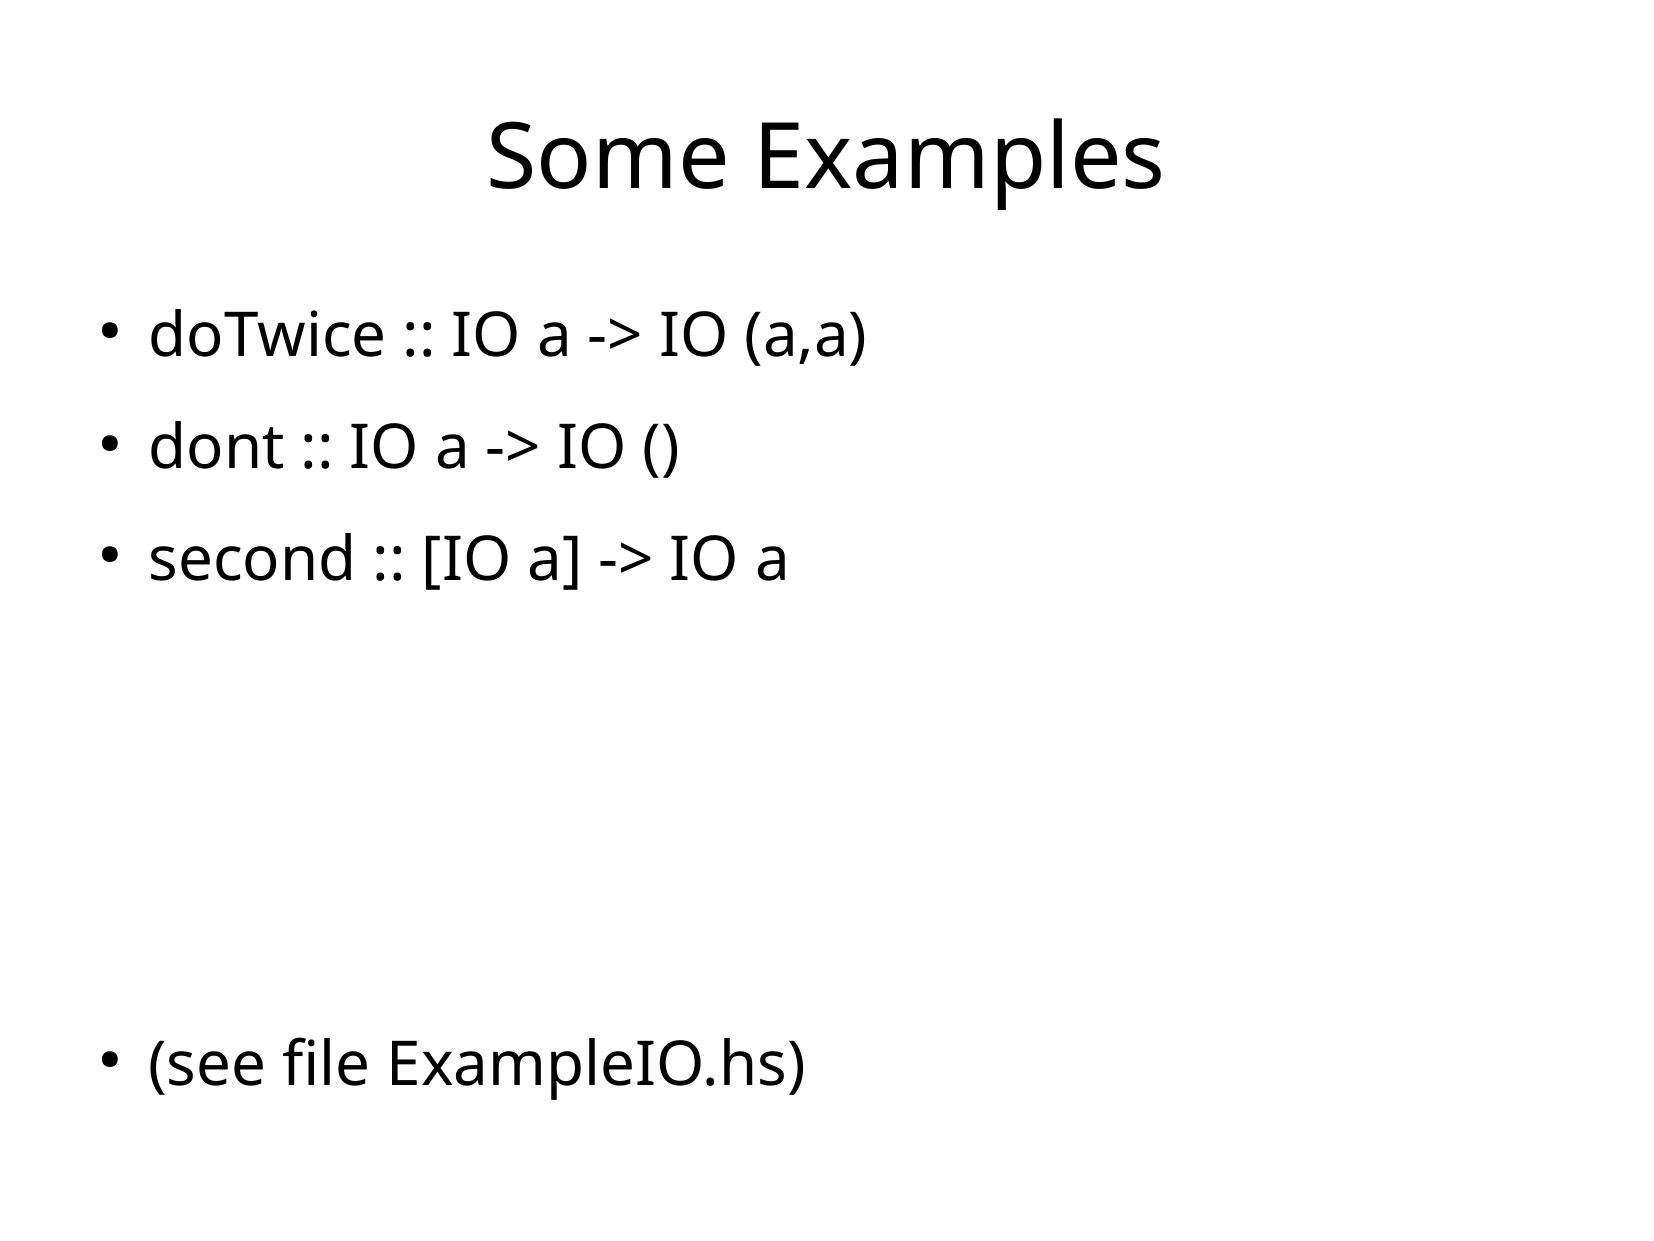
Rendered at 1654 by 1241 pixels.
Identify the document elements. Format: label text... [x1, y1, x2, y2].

title Some Examples [82, 49, 1571, 257]
list doTwice :: IO a -> IO (a,a) dont :: IO a -> IO () second :: [IO a] -> IO a (see file ExampleIO.hs) [82, 290, 1571, 1109]
